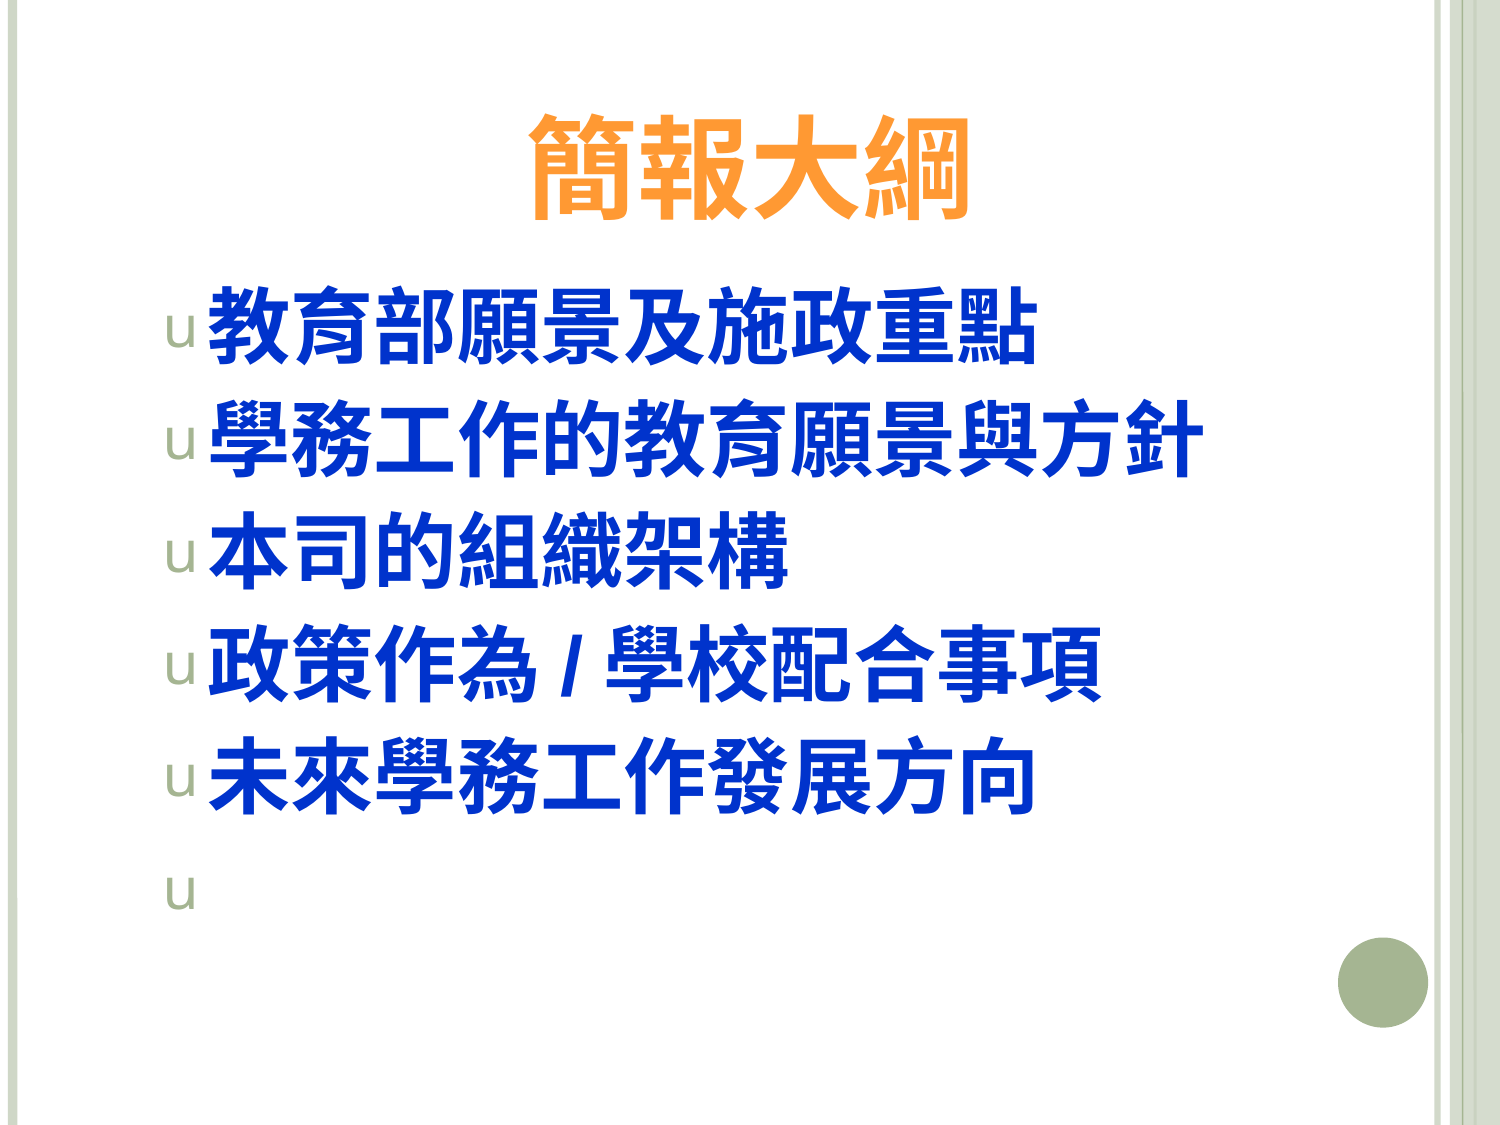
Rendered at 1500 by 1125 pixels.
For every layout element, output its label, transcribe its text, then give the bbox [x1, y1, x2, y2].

title 簡報大綱 [289, 90, 1211, 221]
list 教育部願景及施政重點 學務工作的教育願景與方針 本司的組織架構 政策作為/學校配合事項 未來學務工作發展方向 [147, 267, 1424, 1025]
